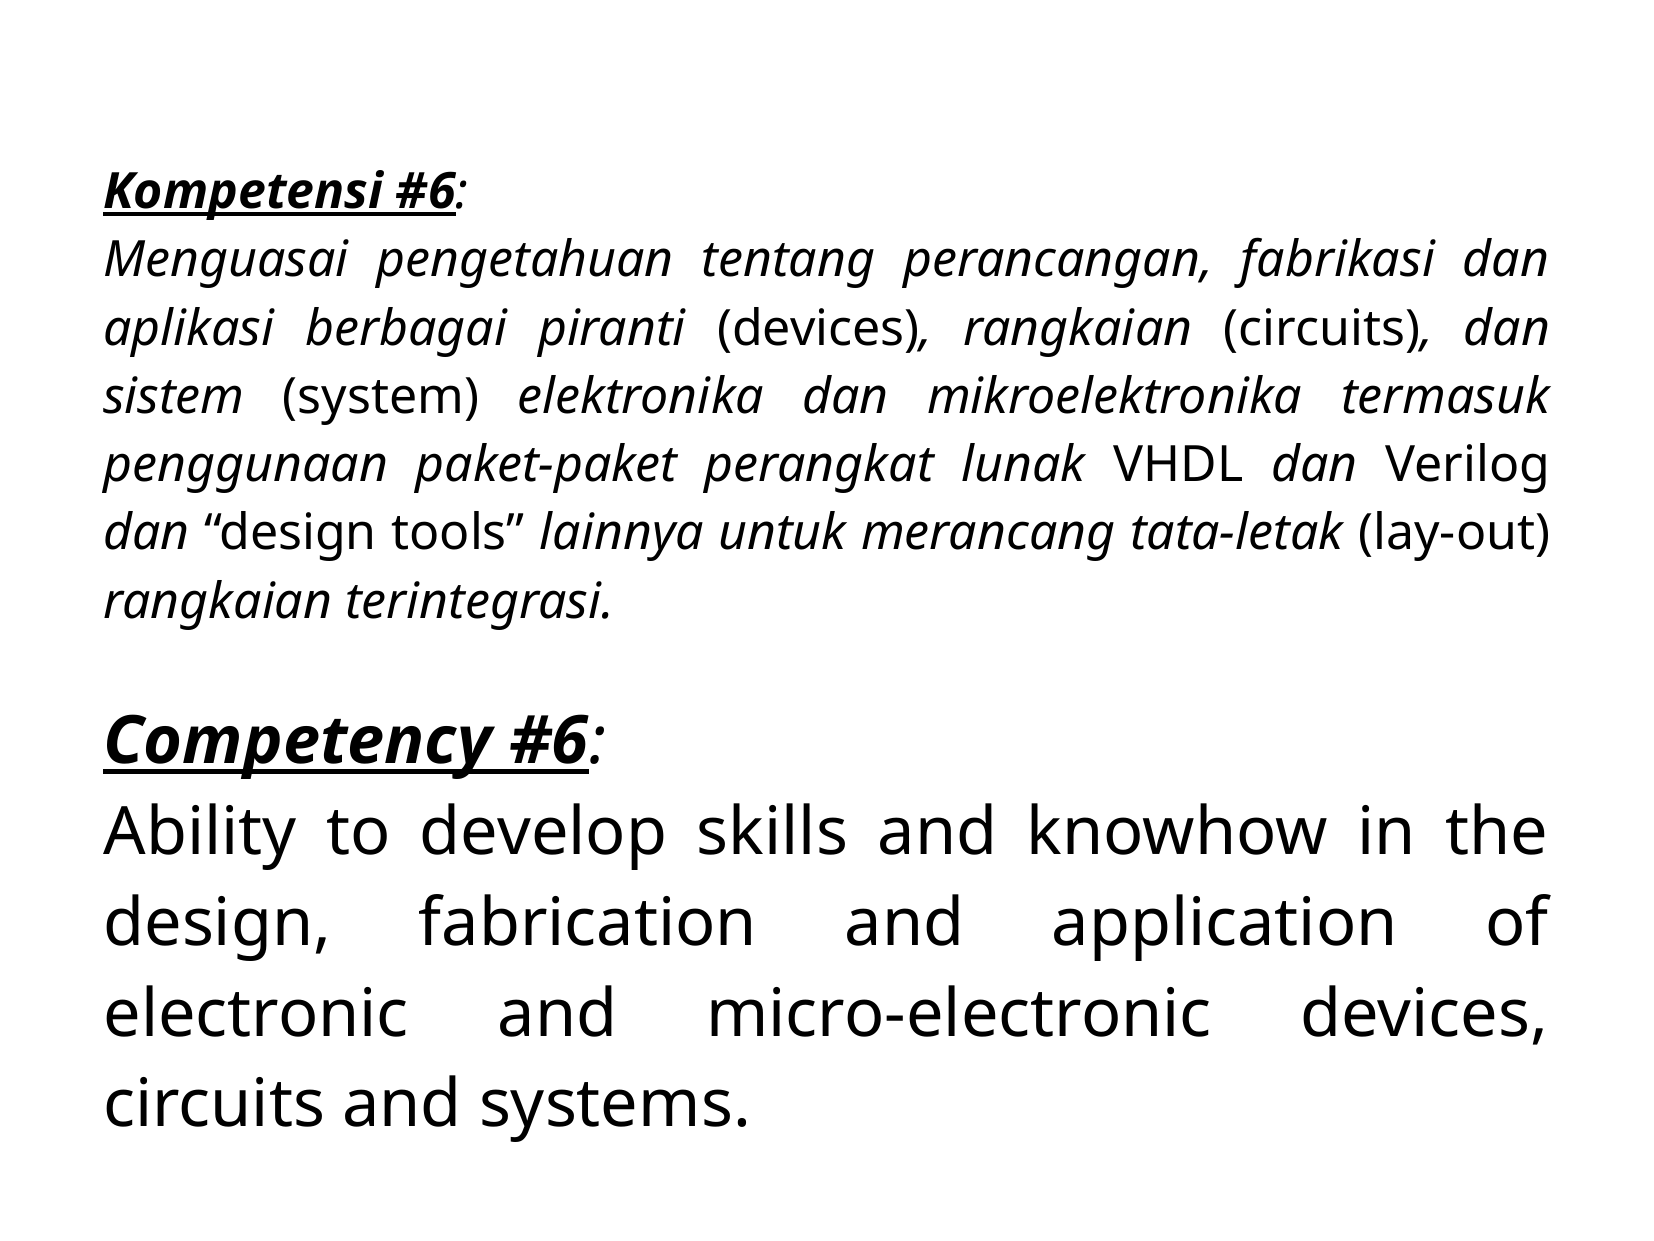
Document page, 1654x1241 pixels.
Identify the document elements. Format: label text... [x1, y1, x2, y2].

text_box Competency #6: Ability to develop skills and knowhow in the design, fabrication and application of electronic and micro-electronic devices, circuits and systems. [88, 685, 1565, 1089]
text_box Kompetensi #6: Menguasai pengetahuan tentang perancangan, fabrikasi dan aplikasi berbagai piranti (devices), rangkaian (circuits), dan sistem (system) elektronika dan mikroelektronika termasuk penggunaan paket-paket perangkat lunak VHDL dan Verilog dan “design tools” lainnya untuk merancang tata-letak (lay-out) rangkaian terintegrasi. [88, 147, 1565, 629]
